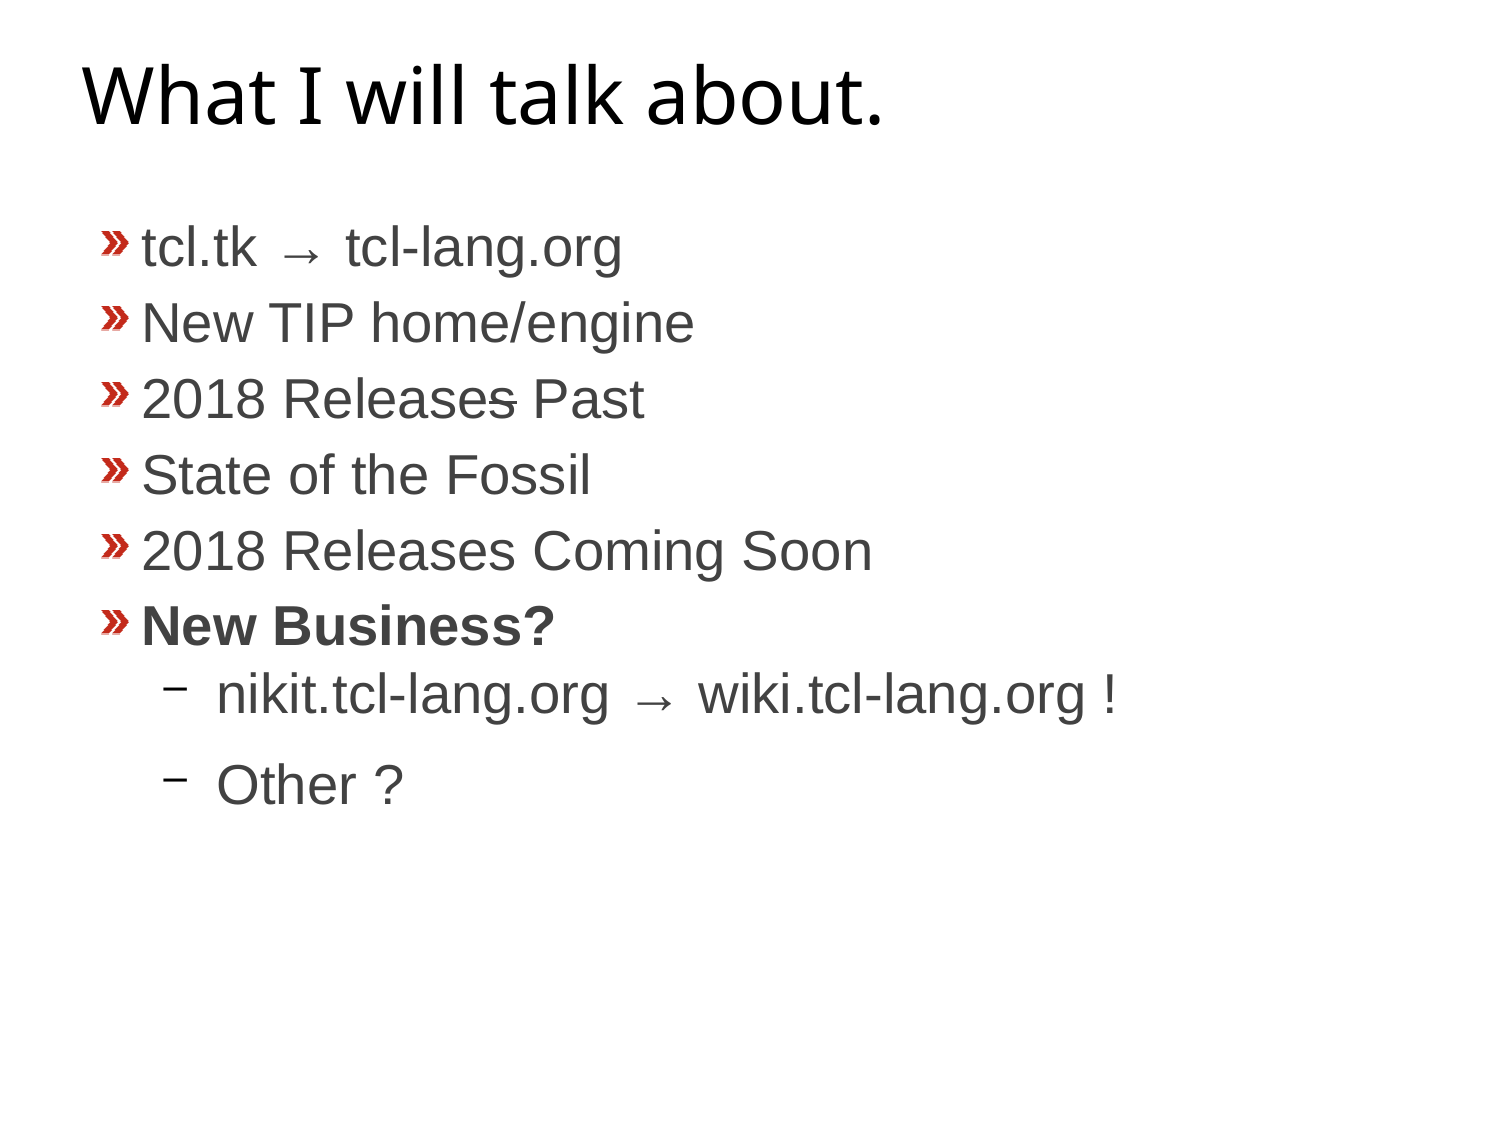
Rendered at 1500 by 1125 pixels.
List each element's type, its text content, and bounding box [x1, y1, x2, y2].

list tcl.tk → tcl-lang.org New TIP home/engine 2018 Releases Past State of the Fossil 2018 Releases Coming Soon New Business? nikit.tcl-lang.org → wiki.tcl-lang.org ! Other ? [75, 210, 1425, 1125]
title What I will talk about. [75, 45, 1425, 210]
